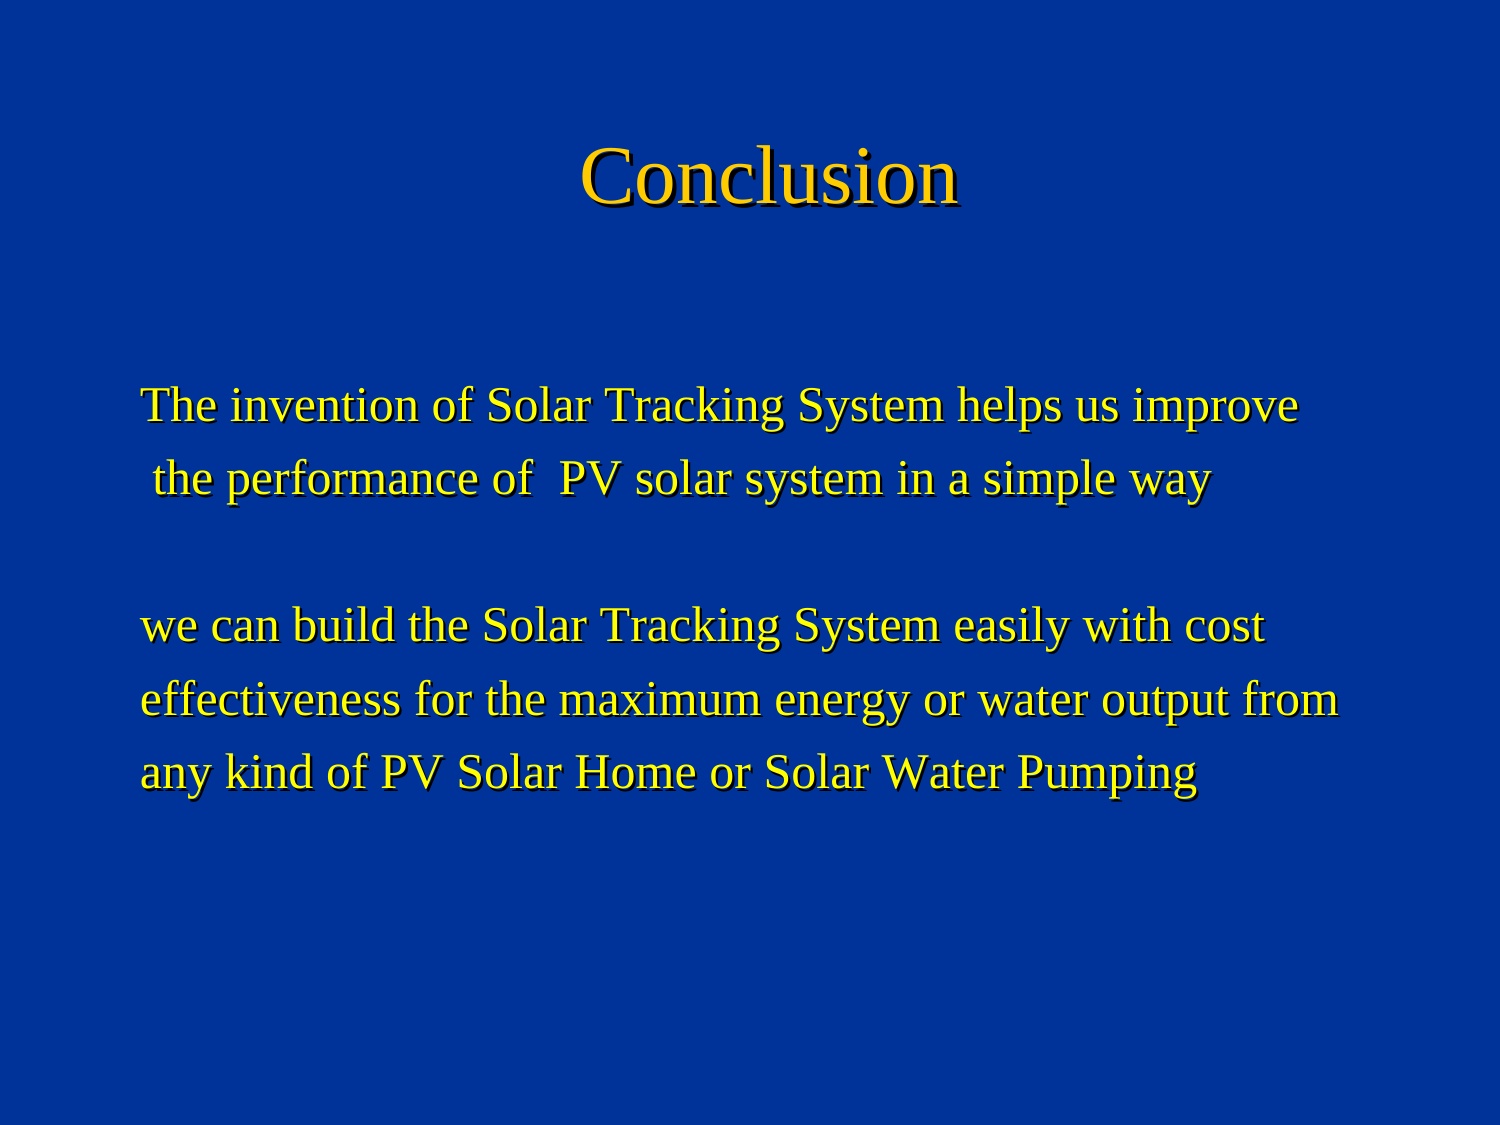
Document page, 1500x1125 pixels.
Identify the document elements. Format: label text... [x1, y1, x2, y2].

text_box Conclusion [262, 112, 1278, 228]
text_box The invention of Solar Tracking System helps us improve the performance of PV solar system in a simple way we can build the Solar Tracking System easily with cost effectiveness for the maximum energy or water output from any kind of PV Solar Home or Solar Water Pumping [124, 287, 1438, 878]
